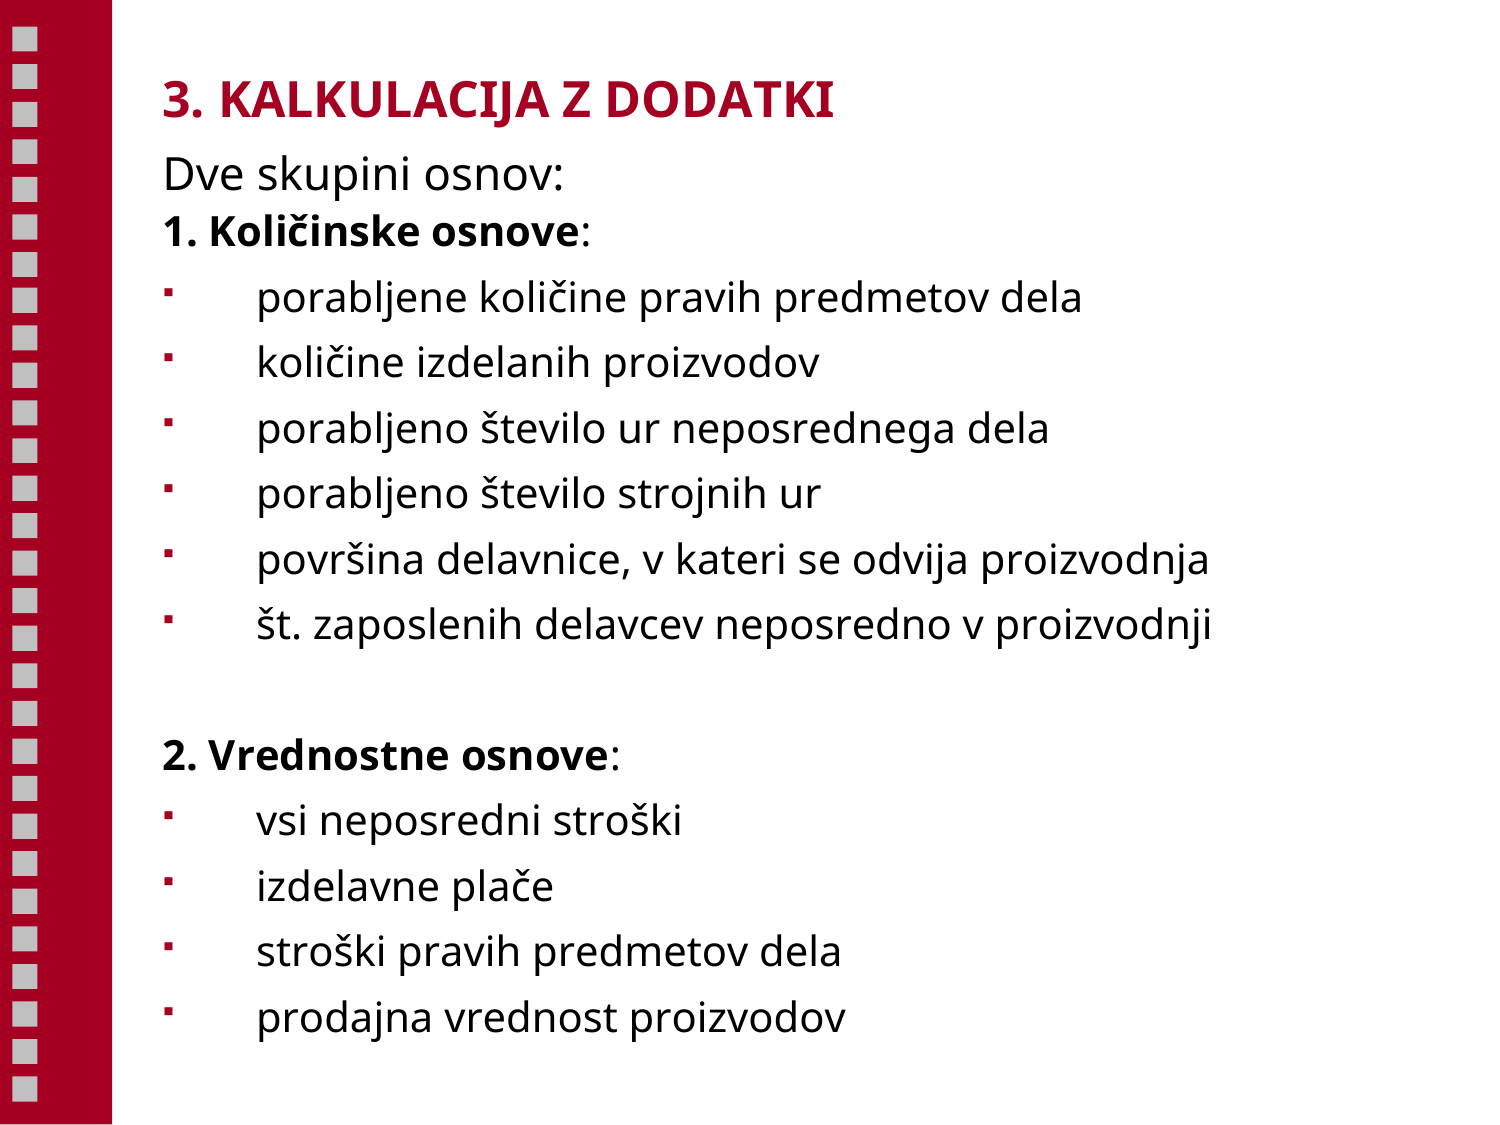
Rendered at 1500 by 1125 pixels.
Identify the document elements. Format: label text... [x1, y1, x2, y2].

text_box 3. KALKULACIJA Z DODATKI Dve skupini osnov: 1. Količinske osnove: porabljene količine pravih predmetov dela količine izdelanih proizvodov porabljeno število ur neposrednega dela porabljeno število strojnih ur površina delavnice, v kateri se odvija proizvodnja št. zaposlenih delavcev neposredno v proizvodnji 2. Vrednostne osnove: vsi neposredni stroški izdelavne plače stroški pravih predmetov dela prodajna vrednost proizvodov [147, 66, 1424, 1083]
